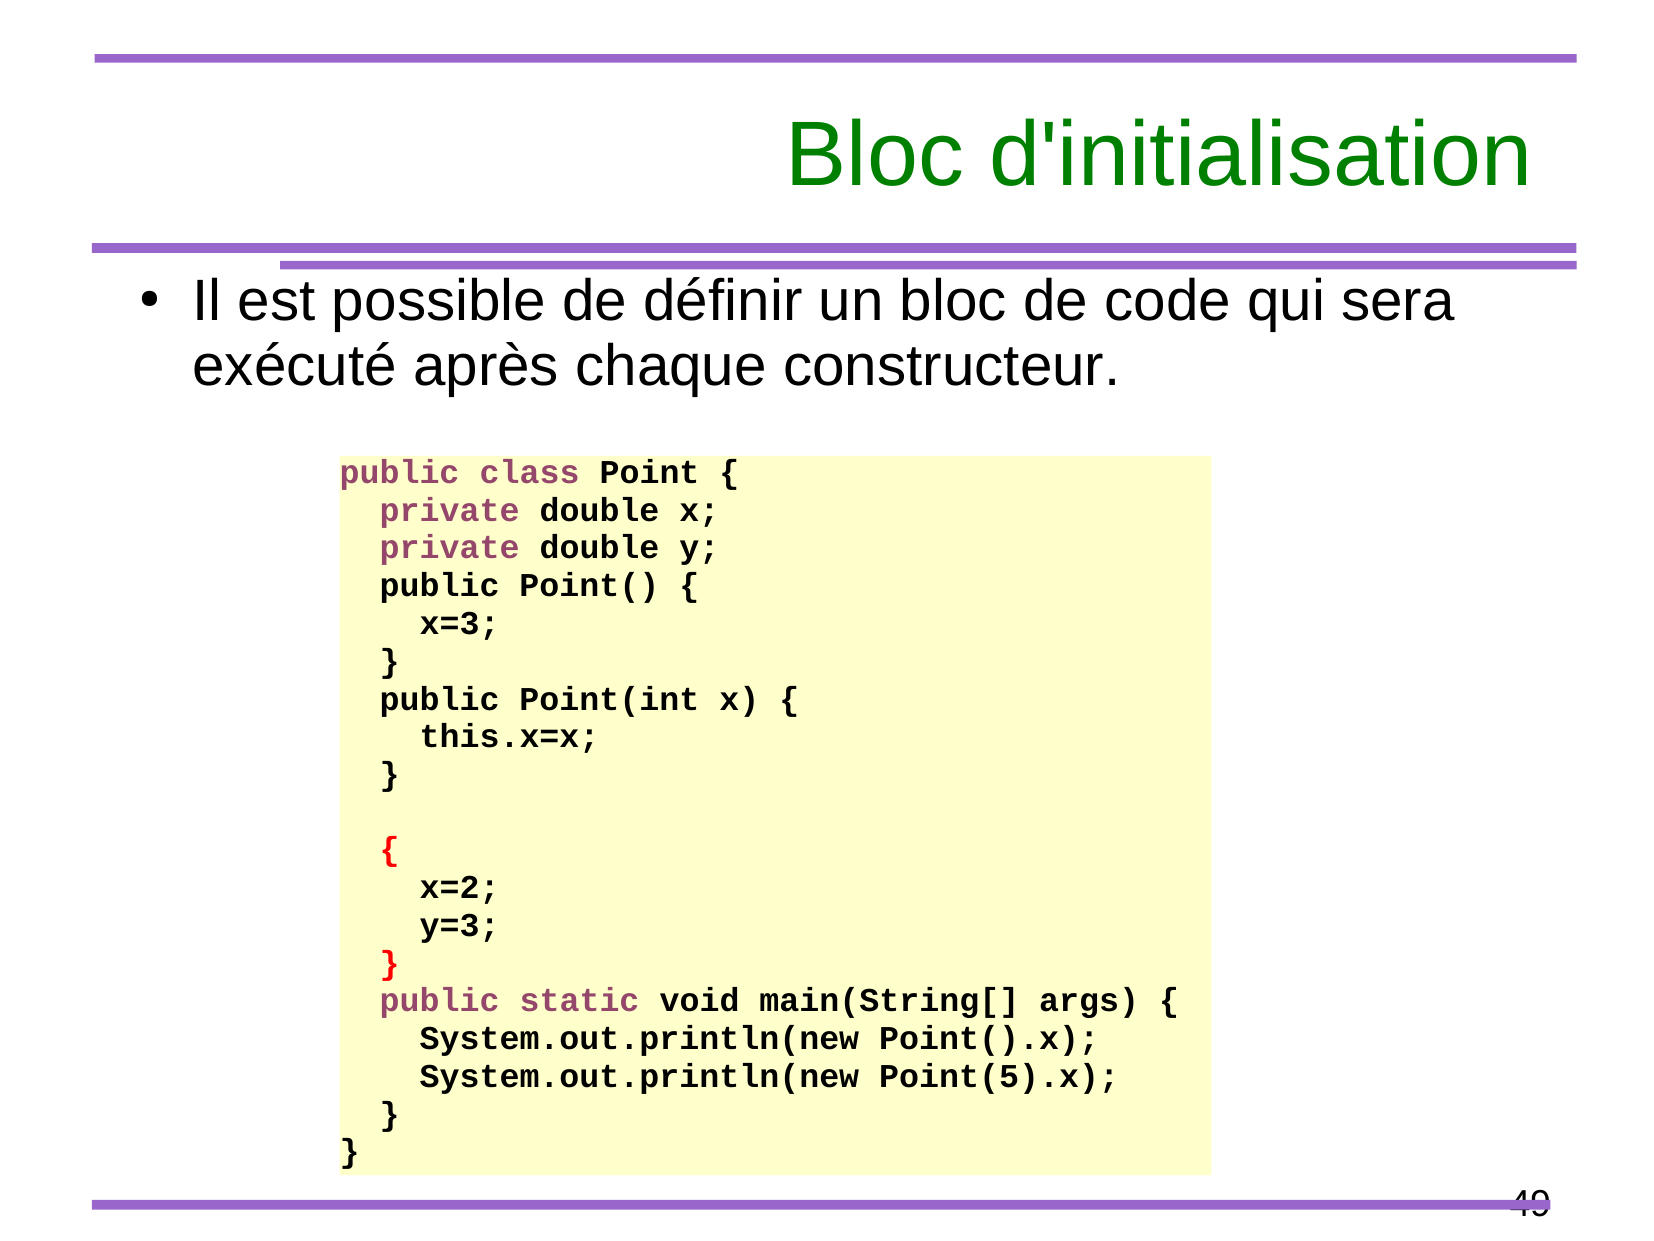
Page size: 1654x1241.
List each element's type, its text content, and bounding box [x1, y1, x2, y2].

list Il est possible de définir un bloc de code qui sera exécuté après chaque constructeur. [121, 267, 1534, 446]
title Bloc d'initialisation [121, 49, 1534, 257]
text_box public class Point { private double x; private double y; public Point() { x=3; } public Point(int x) { this.x=x; } { x=2; y=3; } public static void main(String[] args) { System.out.println(new Point().x); System.out.println(new Point(5).x); } } [339, 455, 1212, 1176]
